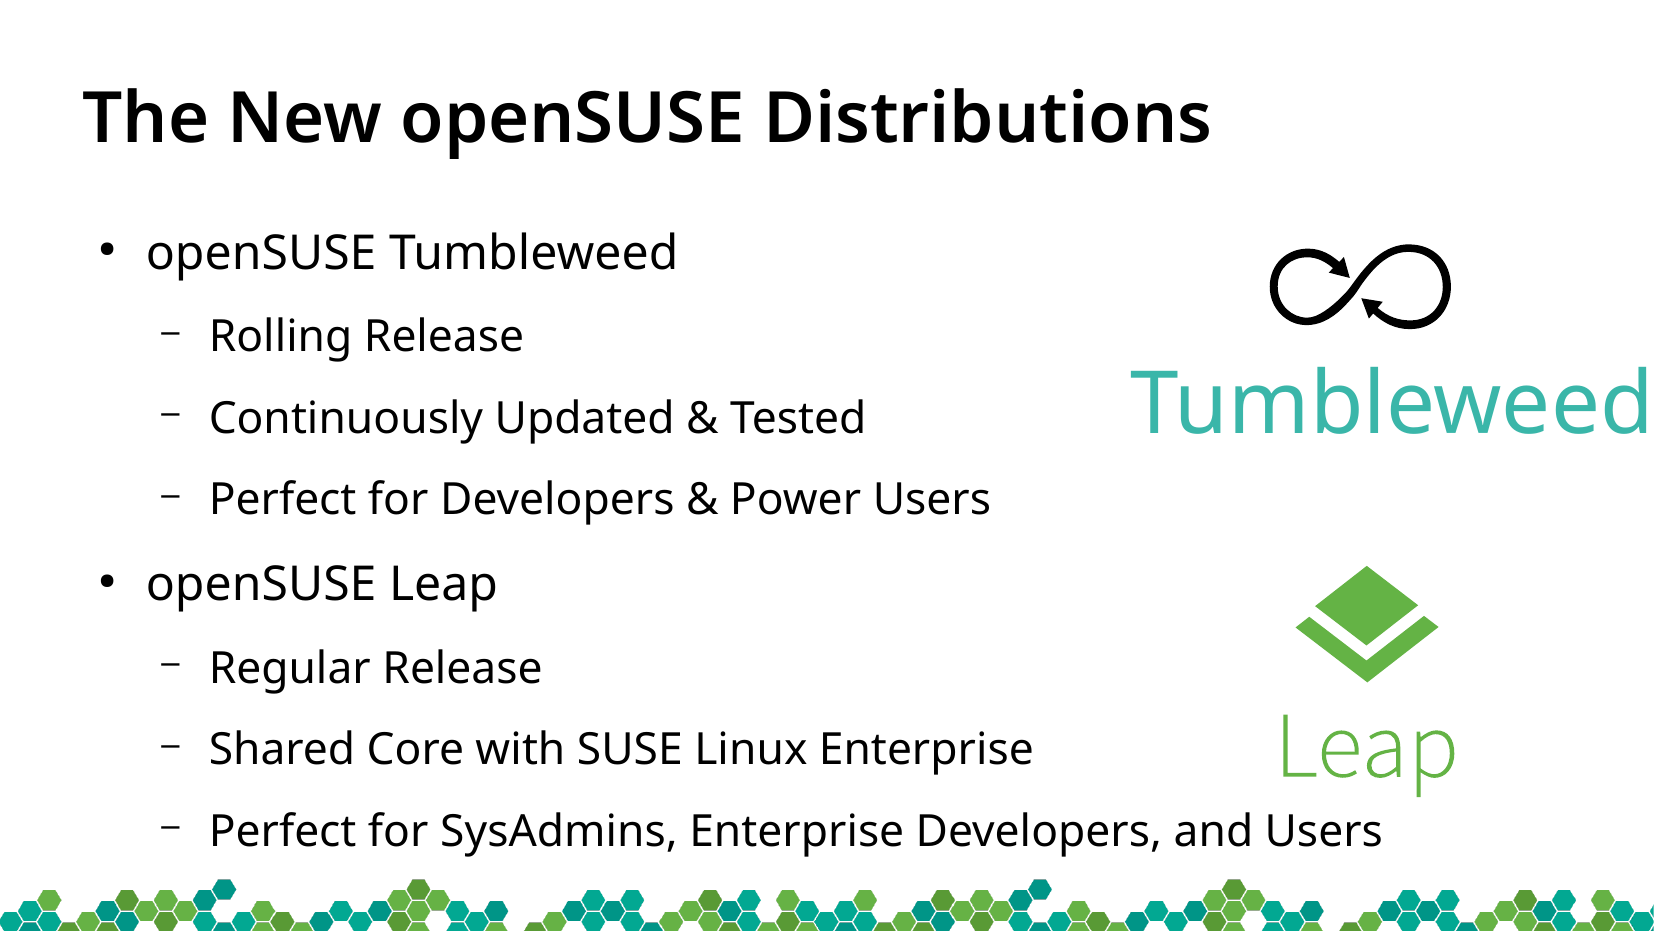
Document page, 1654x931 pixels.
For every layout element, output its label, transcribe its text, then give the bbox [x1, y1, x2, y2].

picture [0, 871, 1654, 931]
picture [1098, 212, 1654, 468]
list openSUSE Tumbleweed Rolling Release Continuously Updated & Tested Perfect for Developers & Power Users openSUSE Leap Regular Release Shared Core with SUSE Linux Enterprise Perfect for SysAdmins, Enterprise Developers, and Users [82, 217, 1571, 864]
picture [1248, 531, 1489, 832]
title The New openSUSE Distributions [82, 37, 1571, 193]
